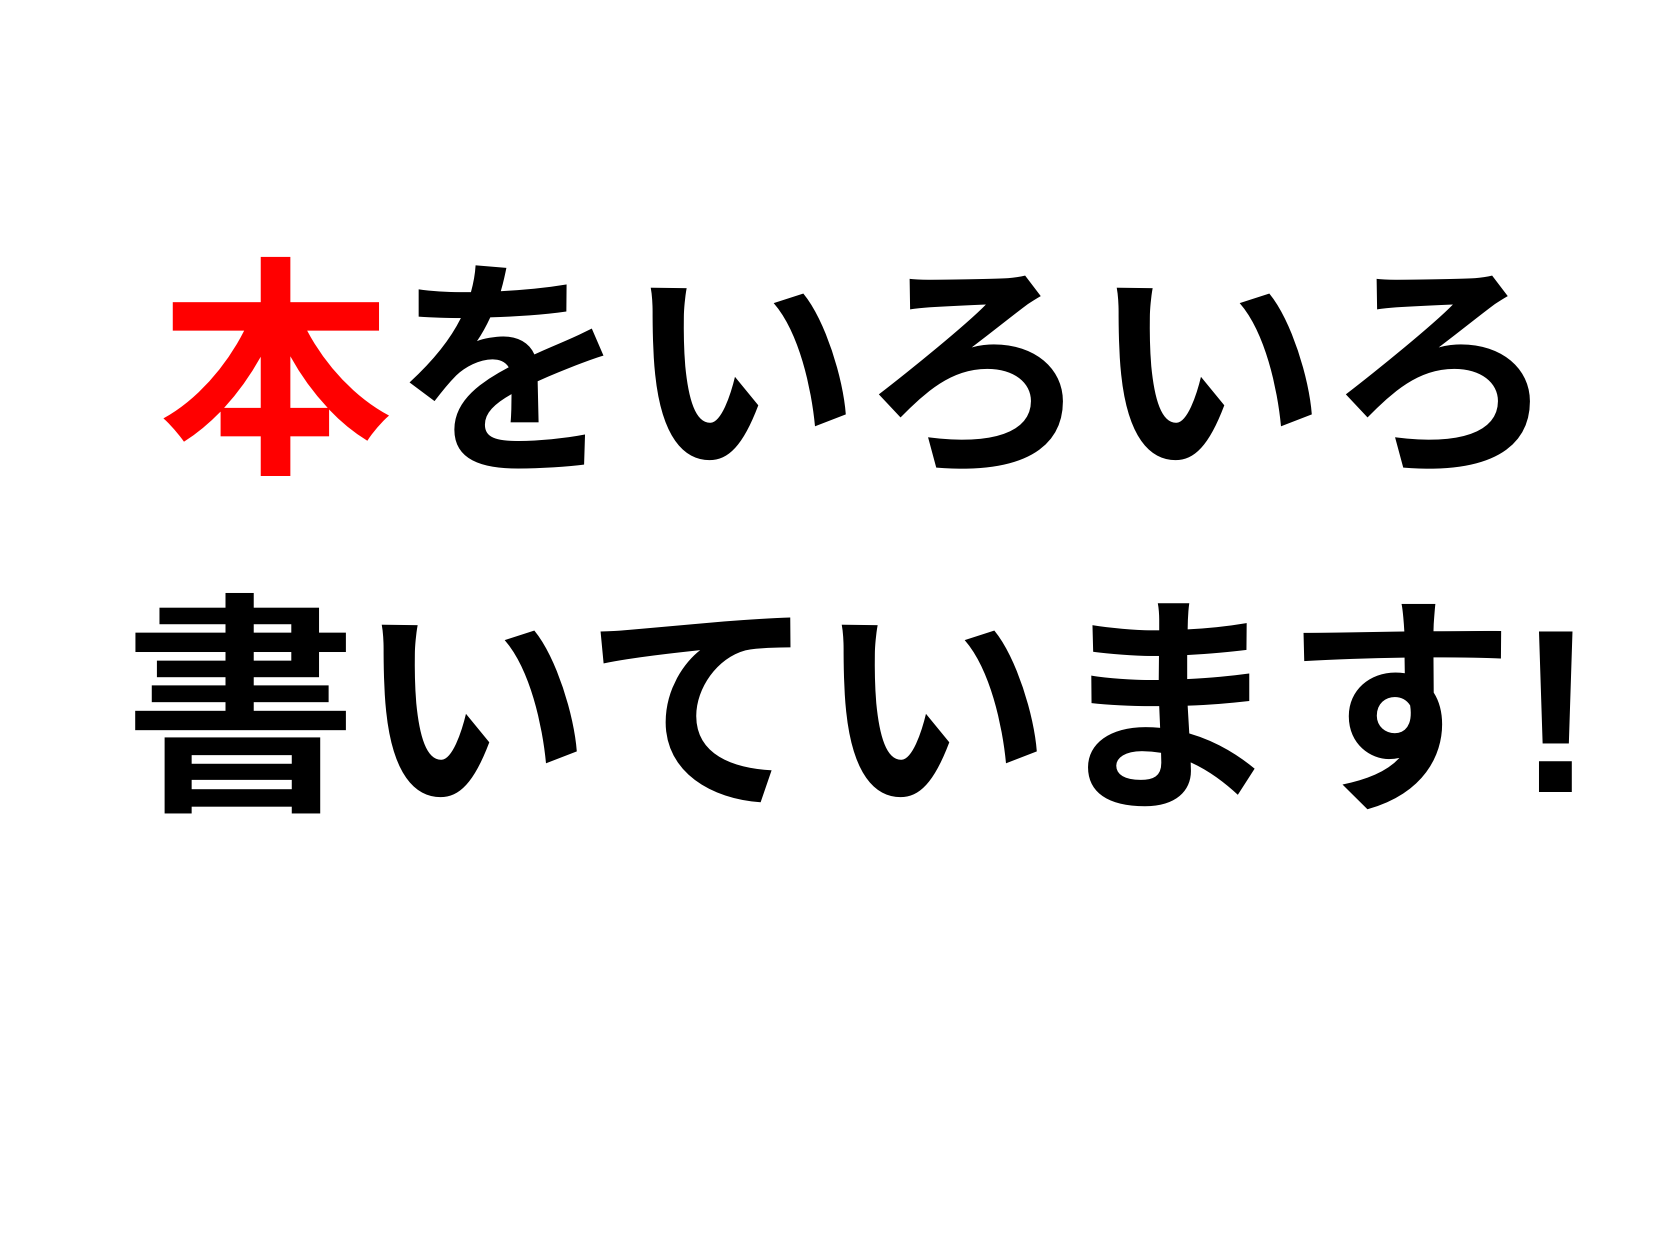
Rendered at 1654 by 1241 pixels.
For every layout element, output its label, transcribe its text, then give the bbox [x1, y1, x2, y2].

text_box 本をいろいろ 書いています! [109, 177, 1484, 704]
